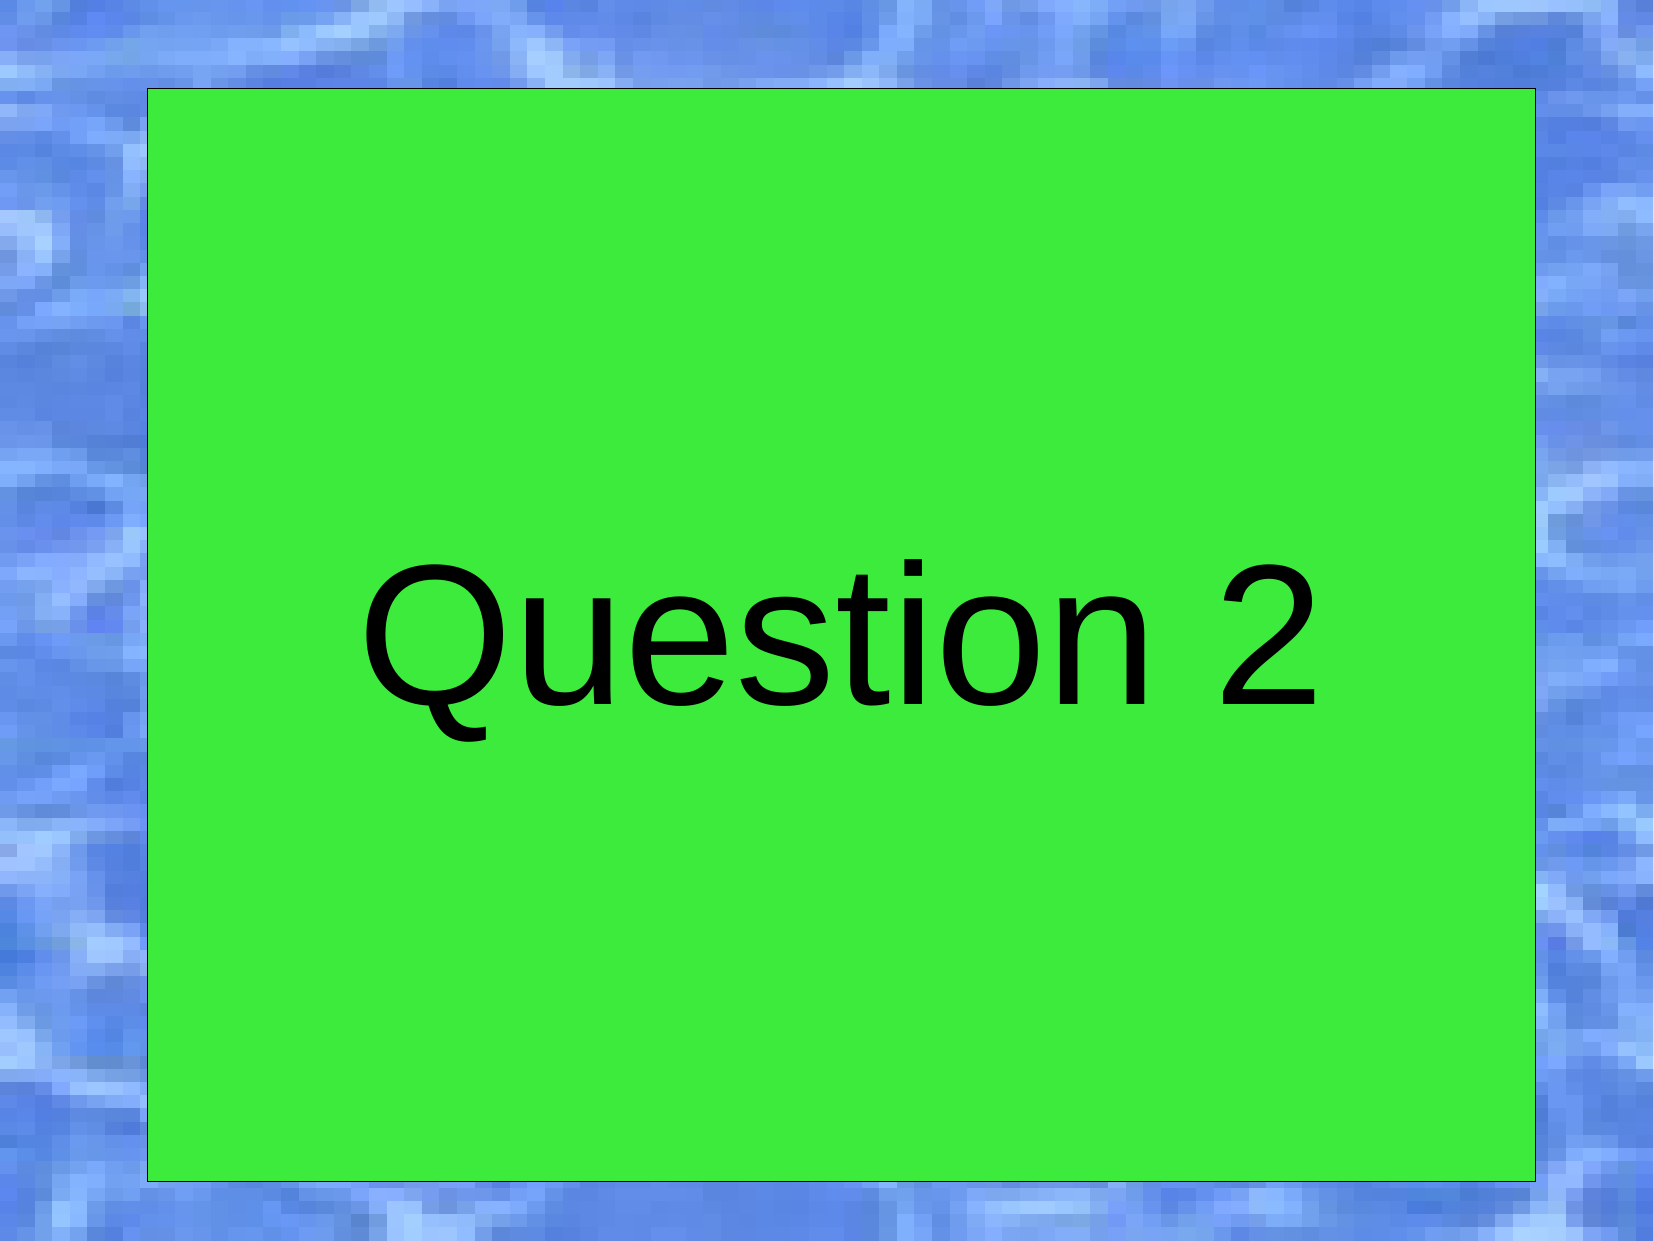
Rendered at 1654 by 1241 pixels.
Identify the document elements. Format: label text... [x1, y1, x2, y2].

picture [0, 0, 1654, 1241]
text_box Question 2 [147, 88, 1536, 1182]
